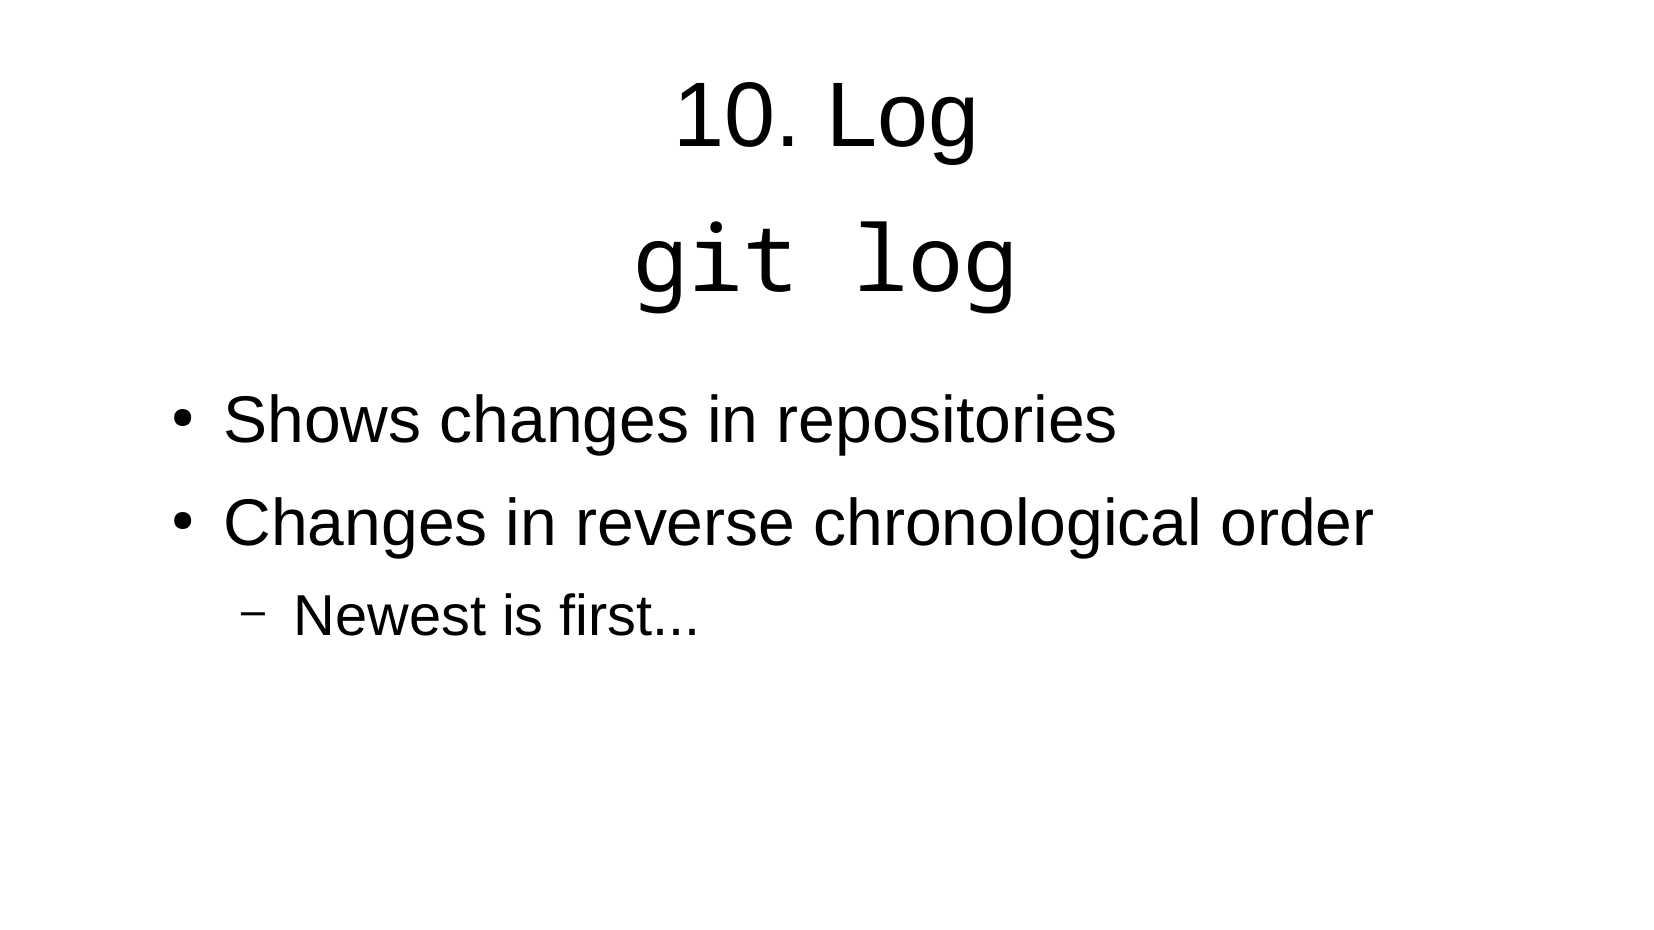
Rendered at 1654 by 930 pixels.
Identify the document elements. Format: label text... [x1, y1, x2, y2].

title git log [82, 153, 1571, 359]
list Shows changes in repositories Changes in reverse chronological order Newest is first... [153, 382, 1642, 648]
title 10. Log [82, 12, 1571, 153]
